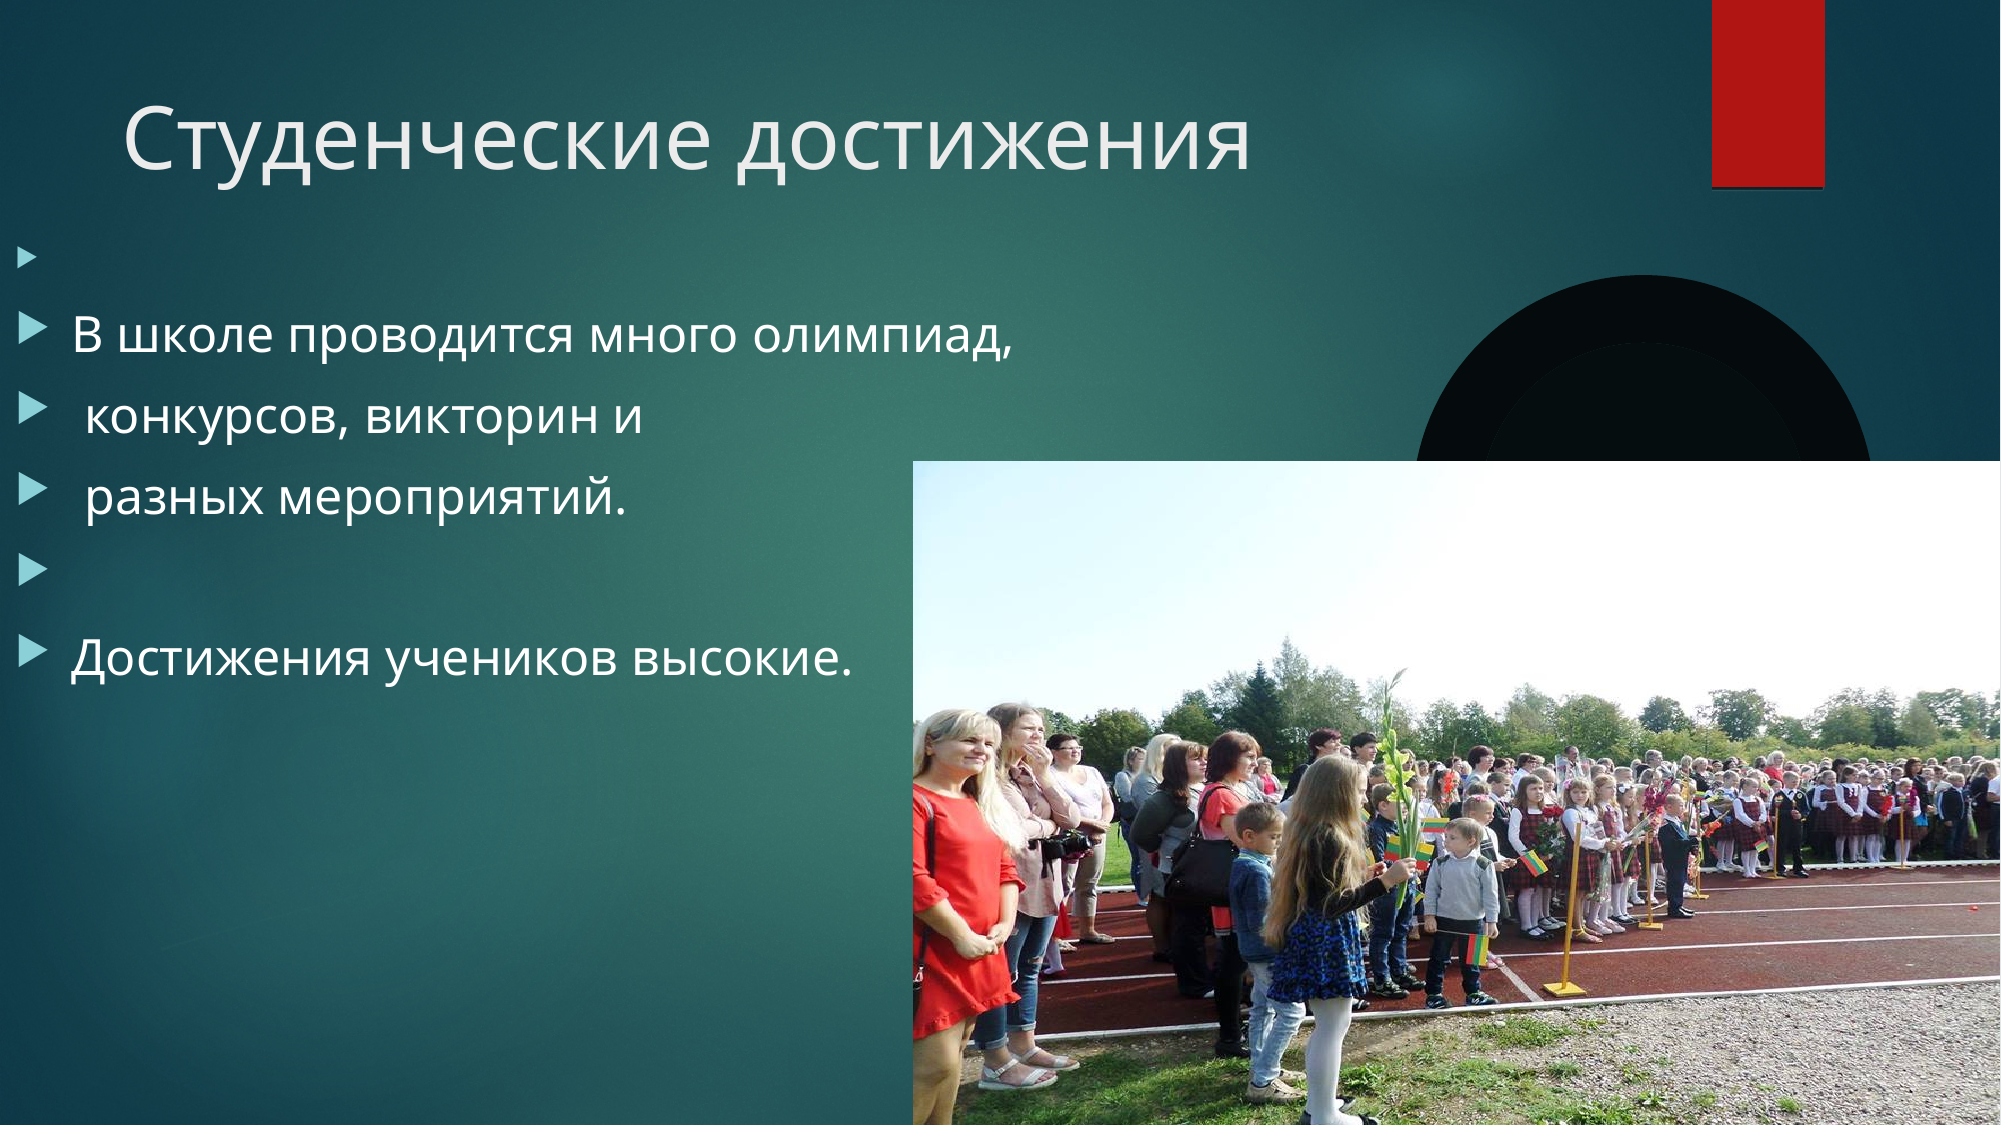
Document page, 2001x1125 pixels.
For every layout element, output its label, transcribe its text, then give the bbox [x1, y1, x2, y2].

list В школе проводится много олимпиад, конкурсов, викторин и разных мероприятий. Достижения учеников высокие. [0, 234, 2000, 1125]
picture [913, 461, 2000, 1125]
title Студенческие достижения [106, 74, 1649, 234]
